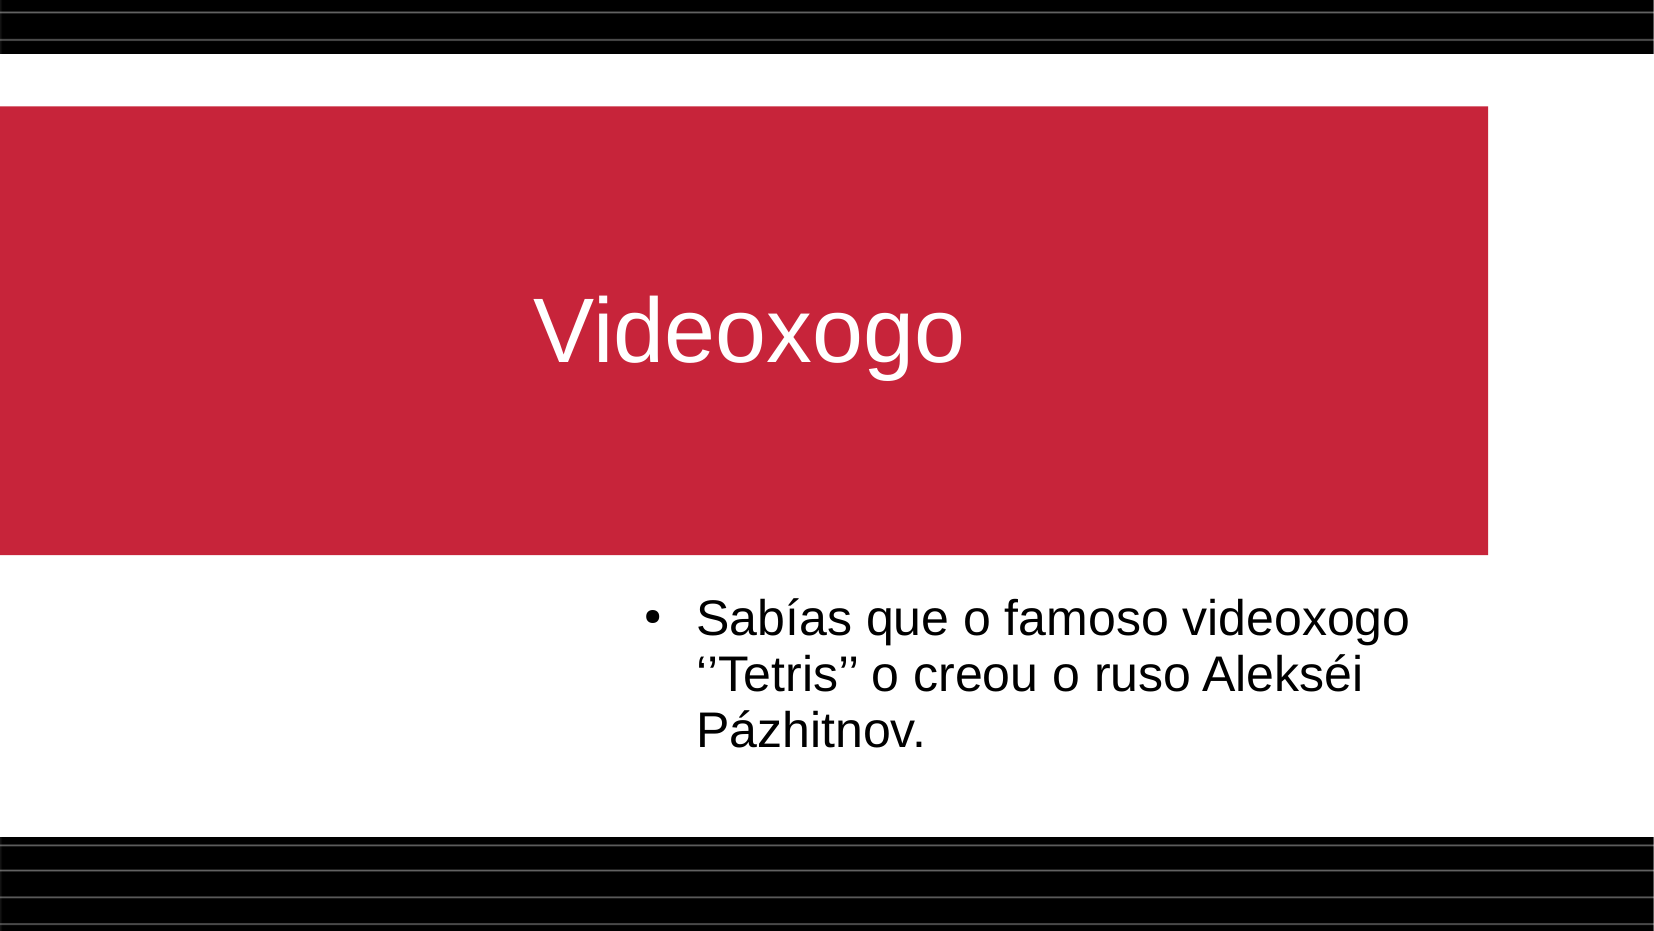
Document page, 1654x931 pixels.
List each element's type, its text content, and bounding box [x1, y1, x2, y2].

list Sabías que o famoso videoxogo ‘’Tetris’’ o creou o ruso Alekséi Pázhitnov. [625, 590, 1489, 804]
picture [0, 837, 1654, 931]
picture [0, 0, 1654, 54]
title Videoxogo [0, 106, 1489, 556]
